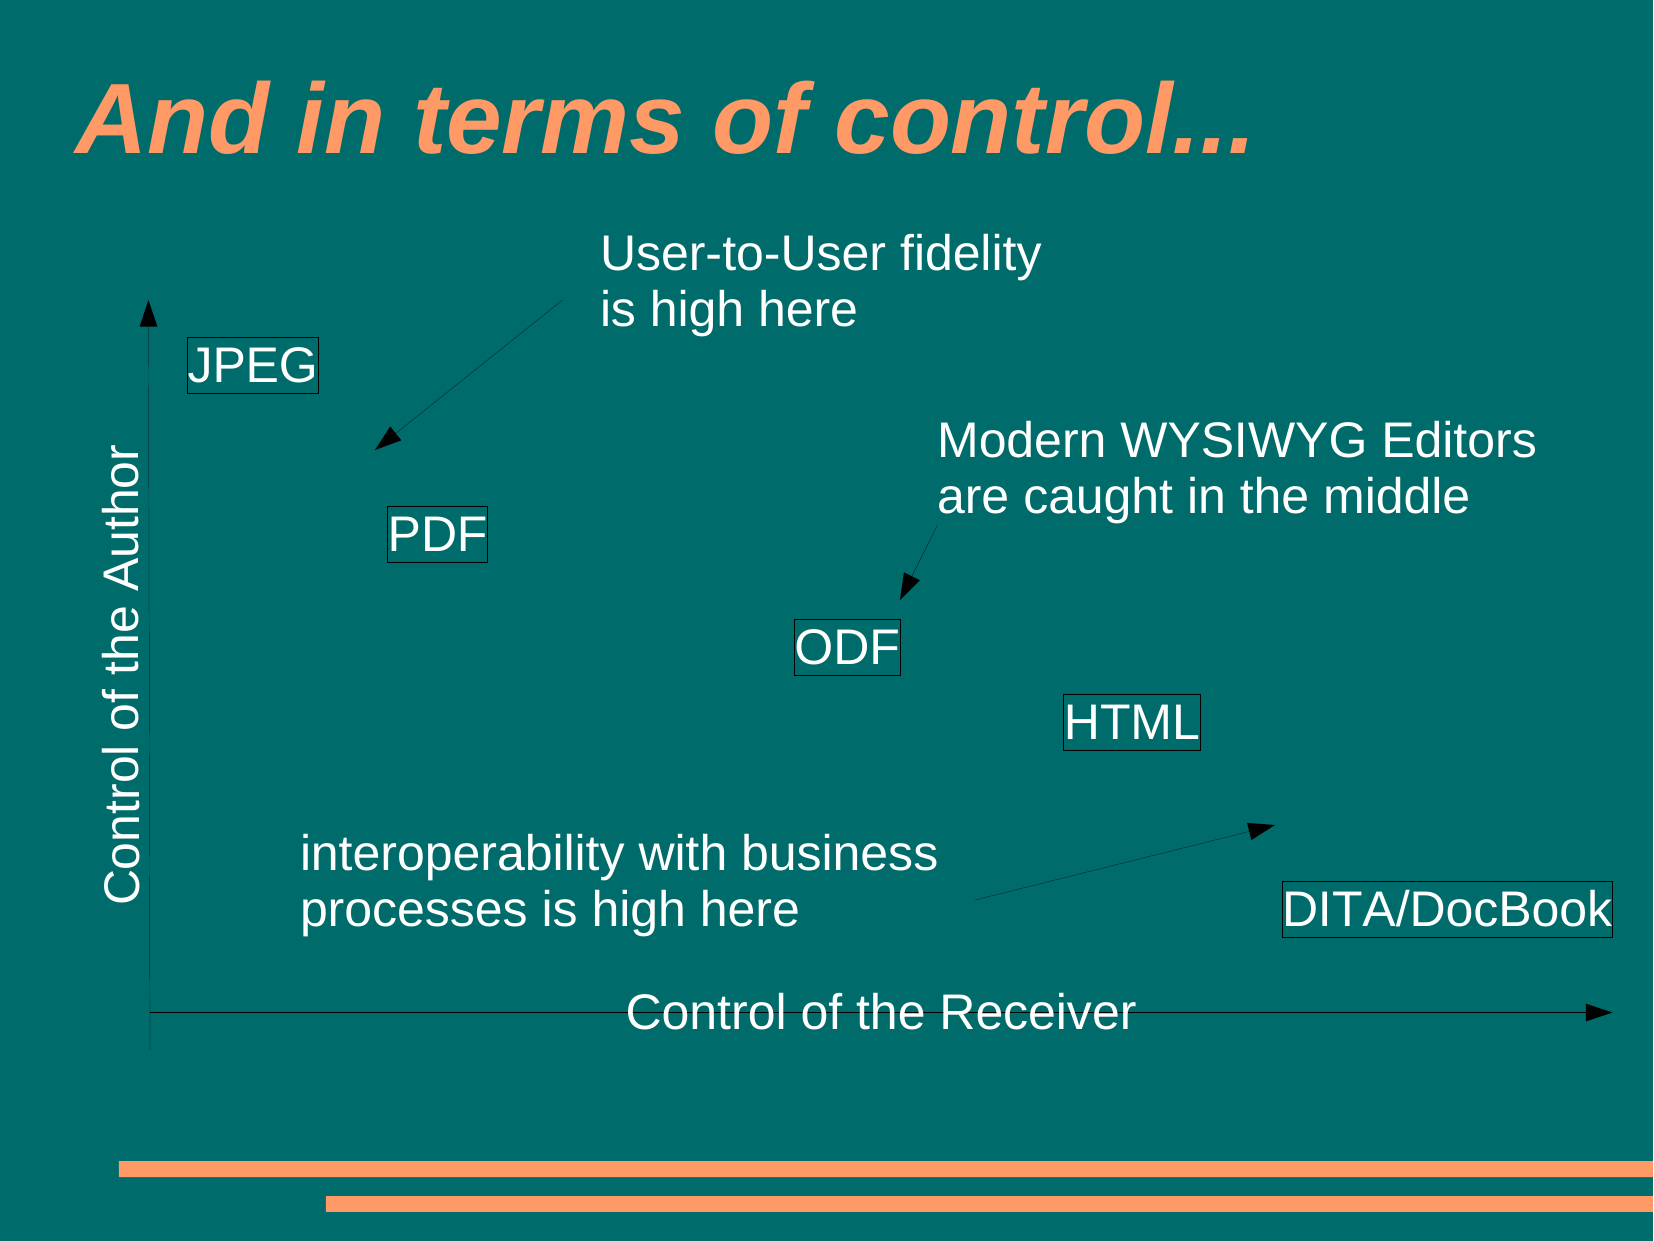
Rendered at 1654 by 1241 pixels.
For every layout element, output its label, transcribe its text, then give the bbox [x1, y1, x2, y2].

text_box interoperability with business processes is high here [300, 825, 976, 1013]
text_box DITA/DocBook [1282, 881, 1613, 938]
text_box ODF [794, 619, 901, 676]
title And in terms of control... [75, 15, 1576, 223]
text_box HTML [1063, 694, 1201, 751]
text_box PDF [387, 506, 488, 563]
text_box Modern WYSIWYG Editors are caught in the middle [937, 412, 1538, 525]
text_box User-to-User fidelity is high here [600, 225, 1042, 337]
text_box JPEG [187, 337, 319, 394]
